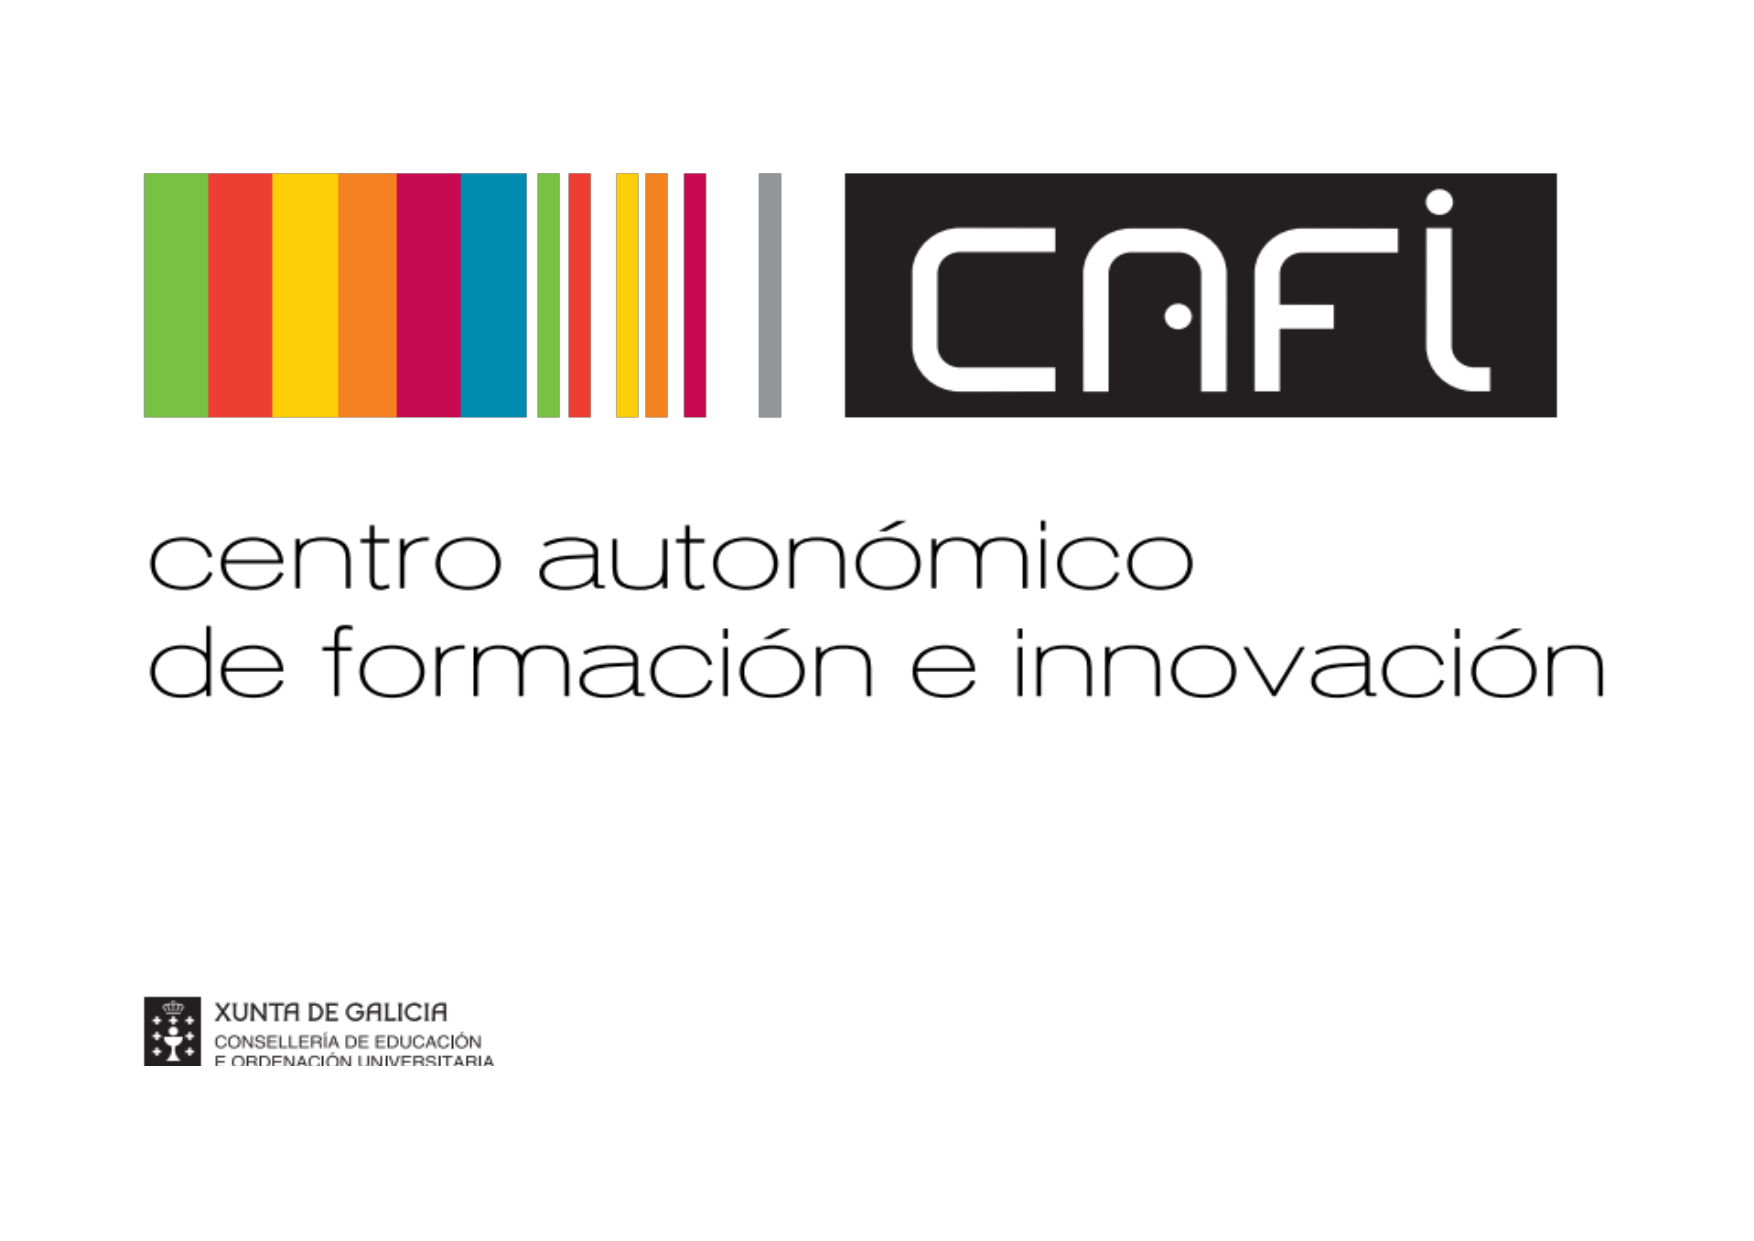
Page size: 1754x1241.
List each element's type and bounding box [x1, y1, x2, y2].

picture [119, 172, 1634, 1066]
